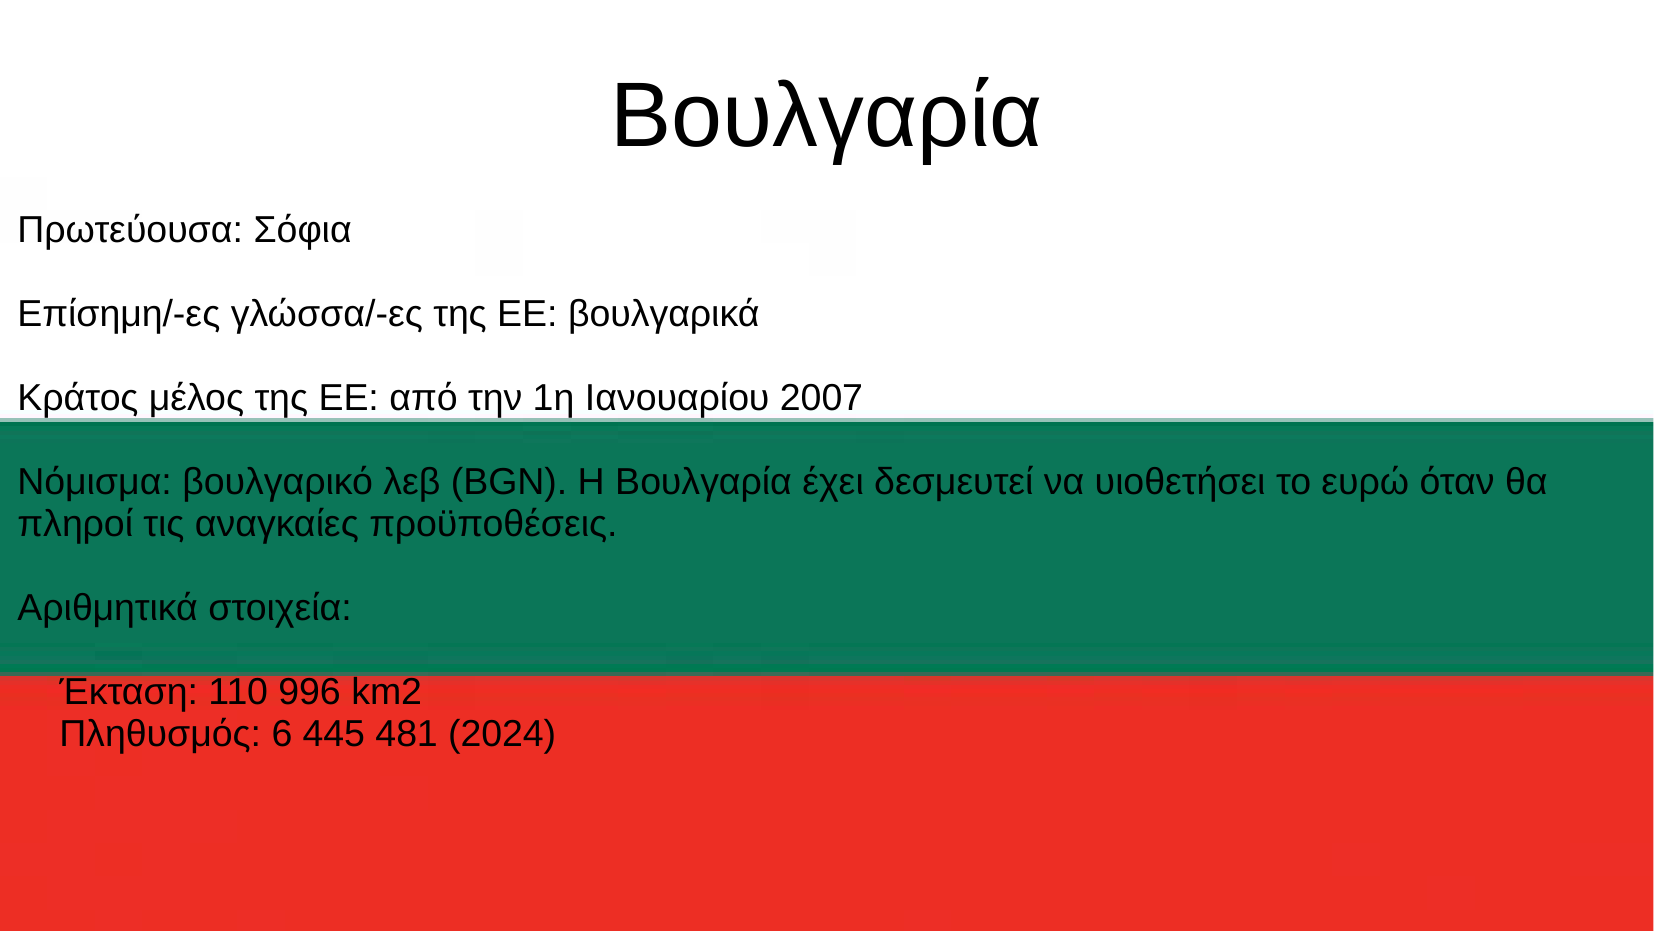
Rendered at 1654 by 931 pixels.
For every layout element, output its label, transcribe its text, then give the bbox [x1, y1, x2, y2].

picture [0, 177, 1654, 931]
text_box Πρωτεύουσα: Σόφια Επίσημη/-ες γλώσσα/-ες της ΕΕ: βουλγαρικά Κράτος μέλος της ΕΕ: από την 1η Ιανουαρίου 2007 Νόμισμα: βουλγαρικό λεβ (BGN). Η Βουλγαρία έχει δεσμευτεί να υιοθετήσει το ευρώ όταν θα πληροί τις αναγκαίες προϋποθέσεις. Αριθμητικά στοιχεία: Έκταση: 110 996 km2 Πληθυσμός: 6 445 481 (2024) [2, 201, 1654, 931]
title Βουλγαρία [82, 37, 1571, 177]
